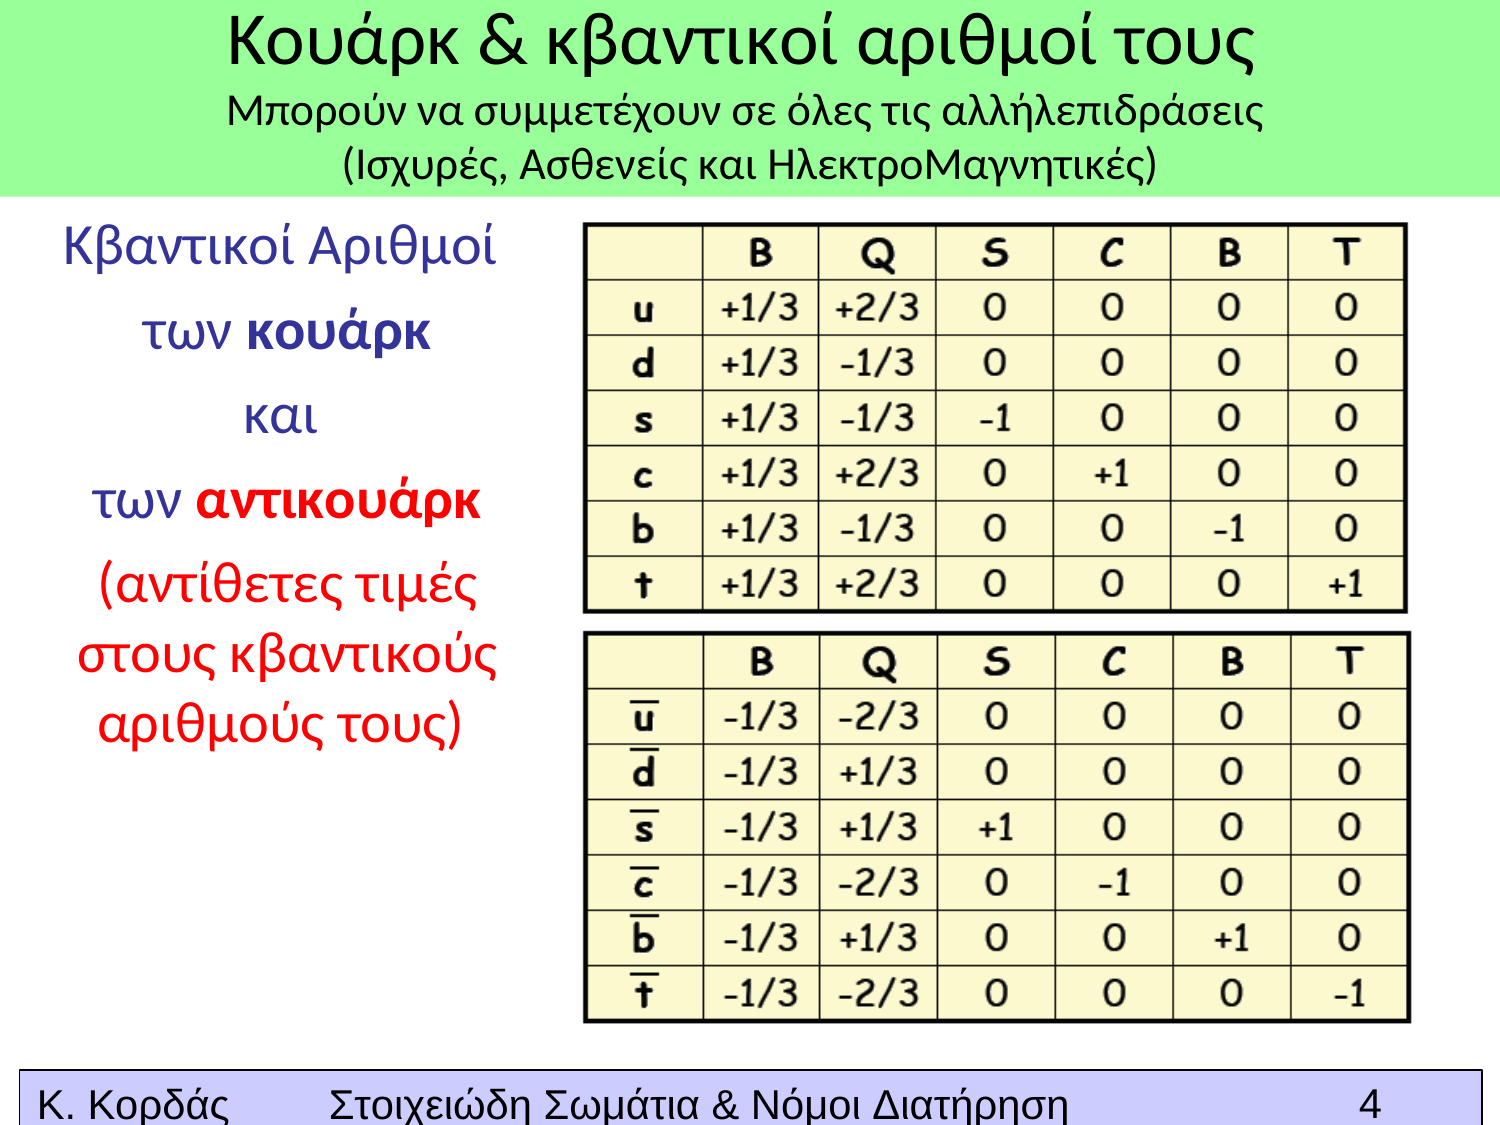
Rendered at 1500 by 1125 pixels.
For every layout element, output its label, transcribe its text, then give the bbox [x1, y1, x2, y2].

text_box Κουάρκ & κβαντικοί αριθμοί τους Μπορούν να συμμετέχουν σε όλες τις αλλήλεπιδράσεις (Iσχυρές, Aσθενείς και ΗλεκτροΜαγνητικές) [0, 0, 1500, 197]
picture [580, 221, 1413, 617]
text_box Κβαντικοί Αριθμοί των κουάρκ και των αντικουάρκ (αντίθετες τιμές στους κβαντικούς αριθμούς τους) [41, 199, 535, 1053]
picture [577, 622, 1426, 1039]
